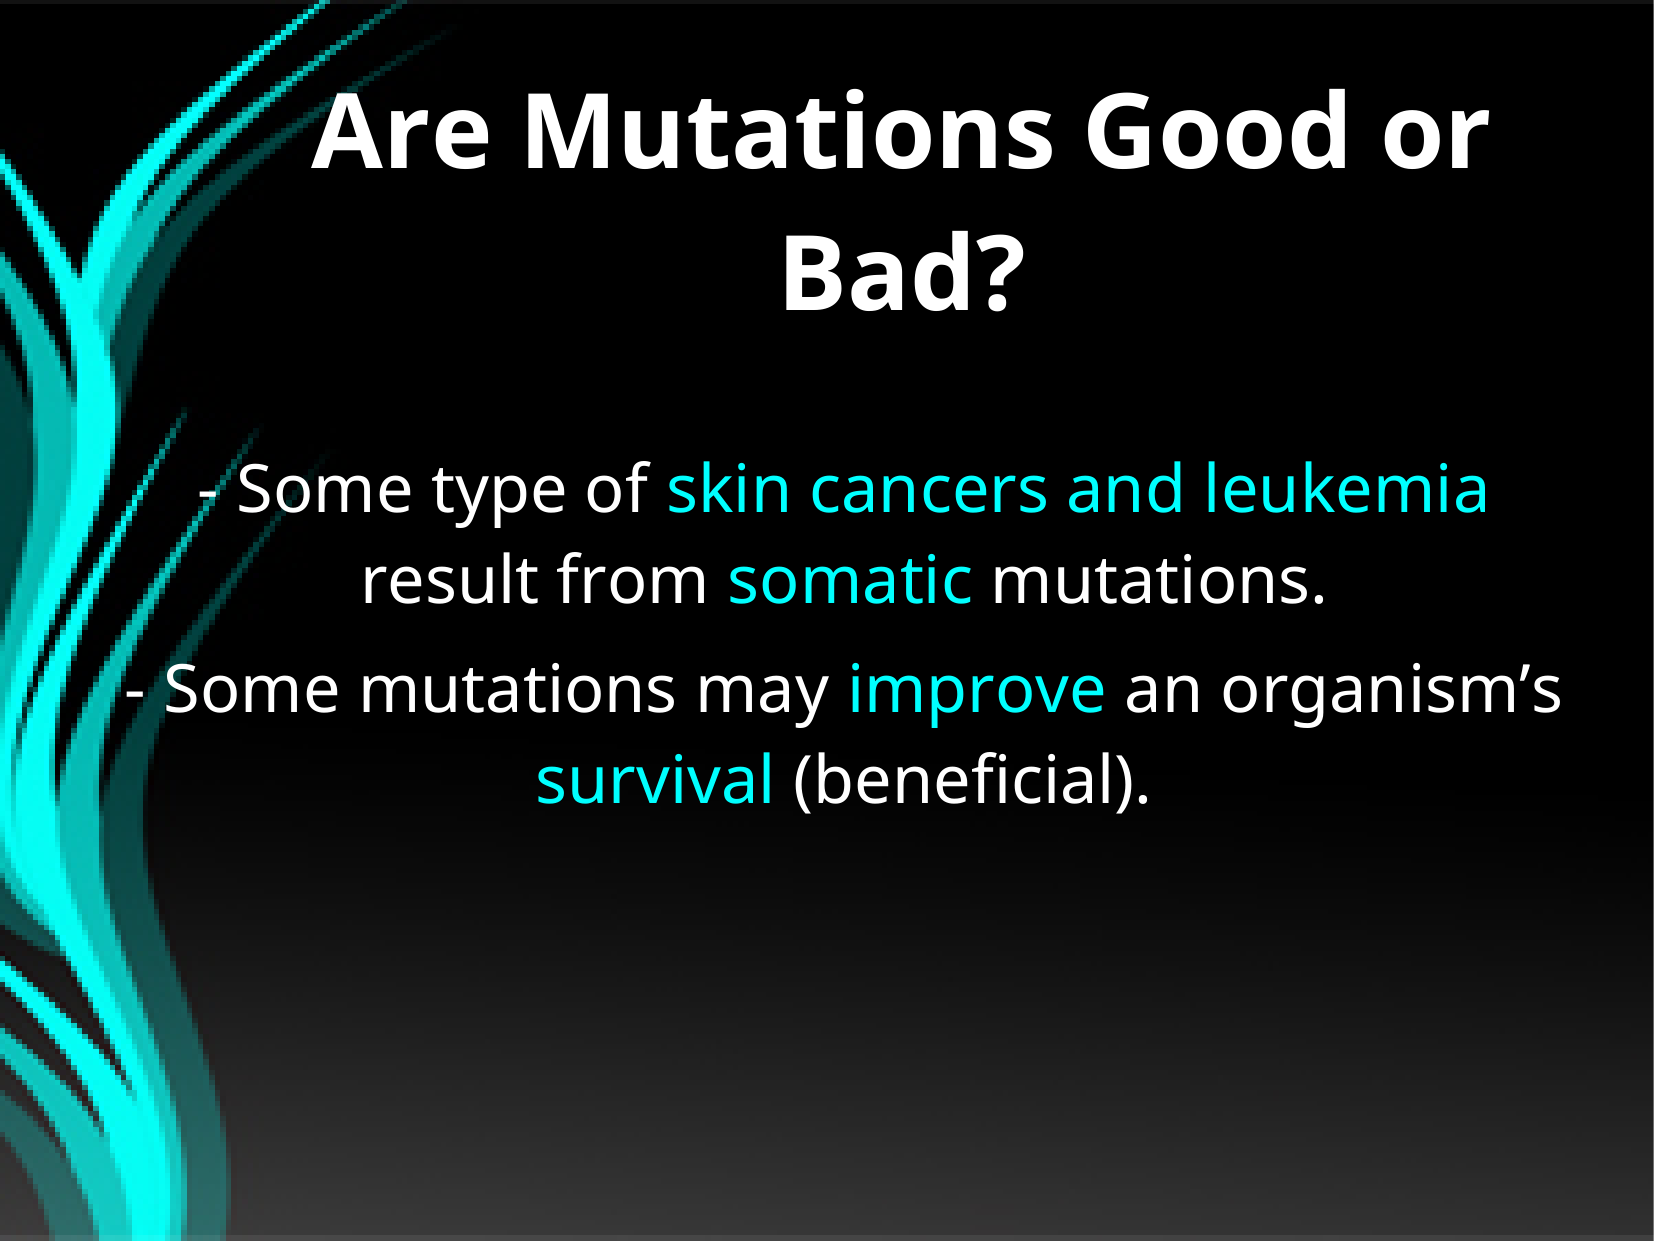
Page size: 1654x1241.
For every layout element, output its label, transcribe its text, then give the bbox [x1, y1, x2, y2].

picture [0, 0, 1654, 1241]
subtitle - Some type of skin cancers and leukemia result from somatic mutations. - Some mutations may improve an organism’s survival (beneficial). [118, 319, 1571, 945]
title Are Mutations Good or Bad? [208, 77, 1597, 320]
